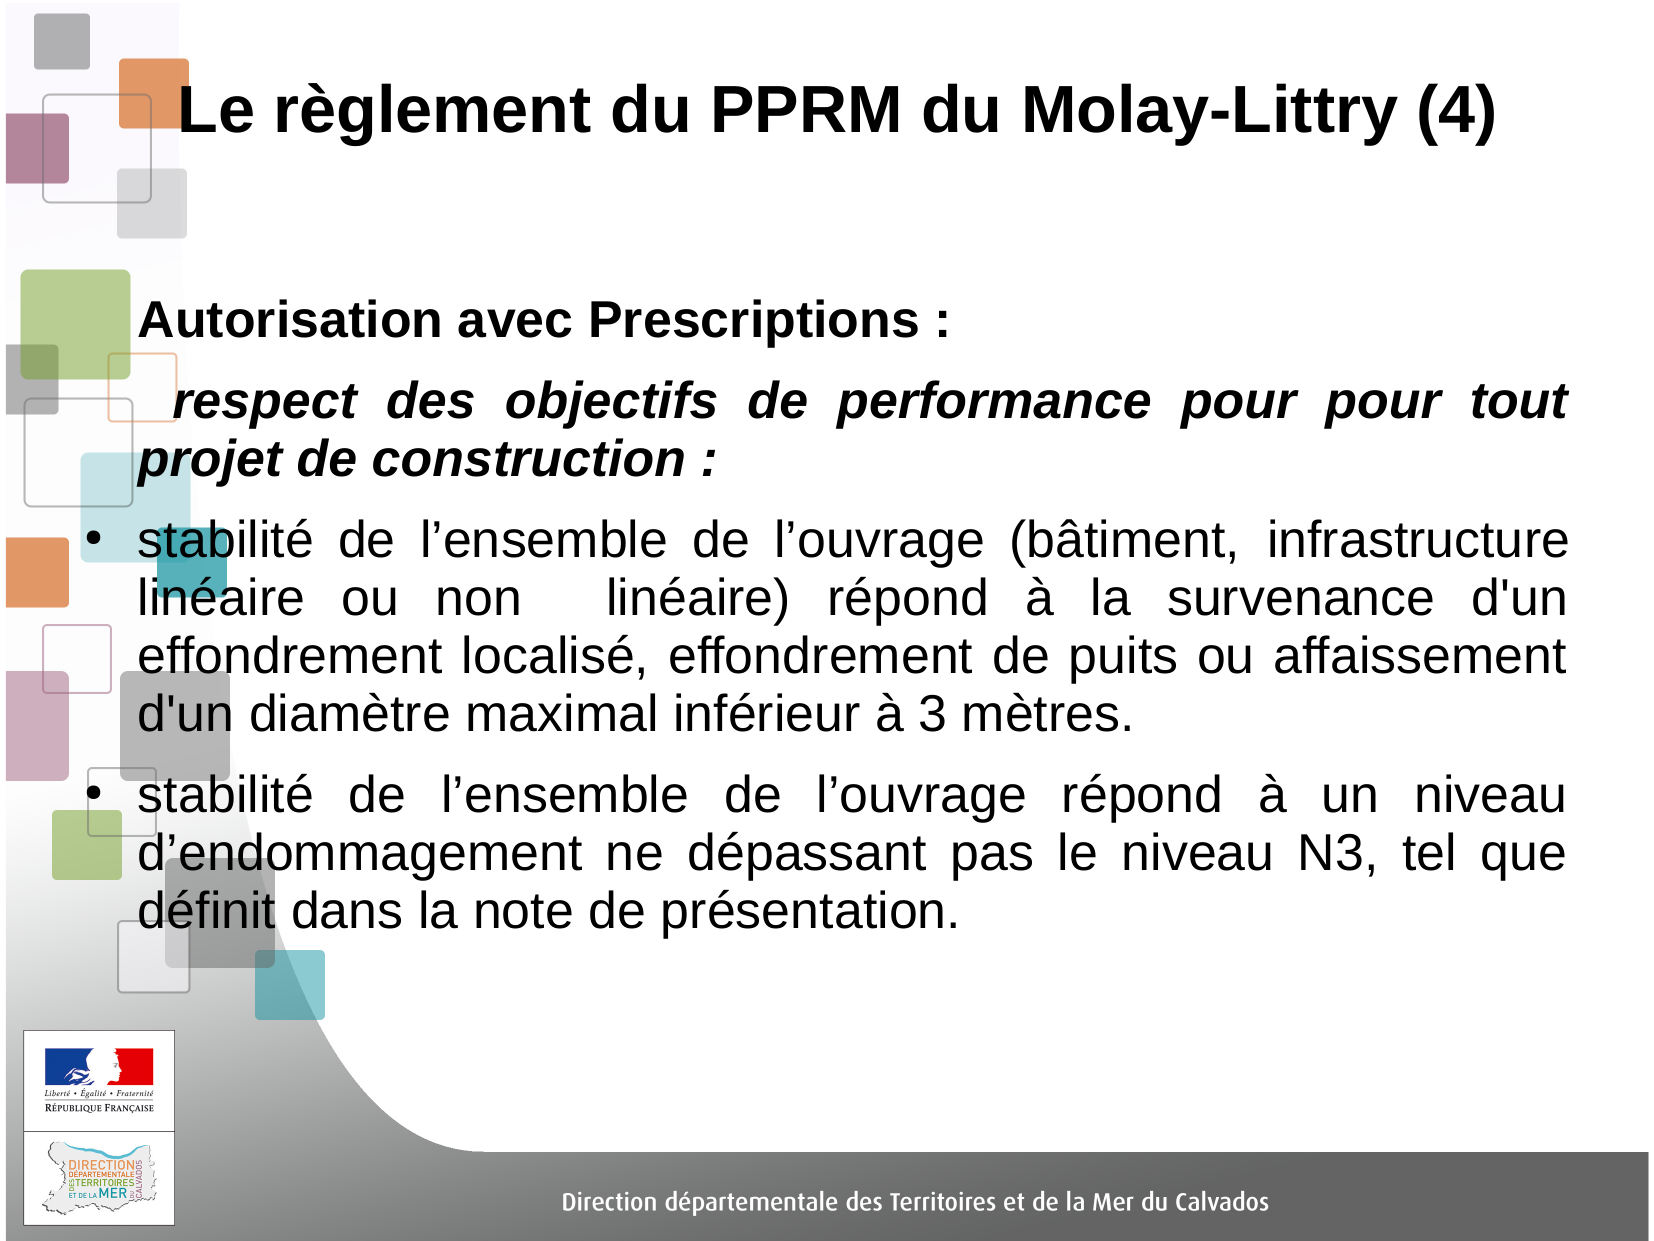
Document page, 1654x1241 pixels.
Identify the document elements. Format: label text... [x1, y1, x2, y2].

title Le règlement du PPRM du Molay-Littry (4) [94, 5, 1583, 213]
list Autorisation avec Prescriptions : respect des objectifs de performance pour pour tout projet de construction : stabilité de l’ensemble de l’ouvrage (bâtiment, infrastructure linéaire ou non linéaire) répond à la survenance d'un effondrement localisé, effondrement de puits ou affaissement d'un diamètre maximal inférieur à 3 mètres. stabilité de l’ensemble de l’ouvrage répond à un niveau d’endommagement ne dépassant pas le niveau N3, tel que définit dans la note de présentation. [82, 290, 1571, 1010]
picture [5, 3, 1654, 1241]
